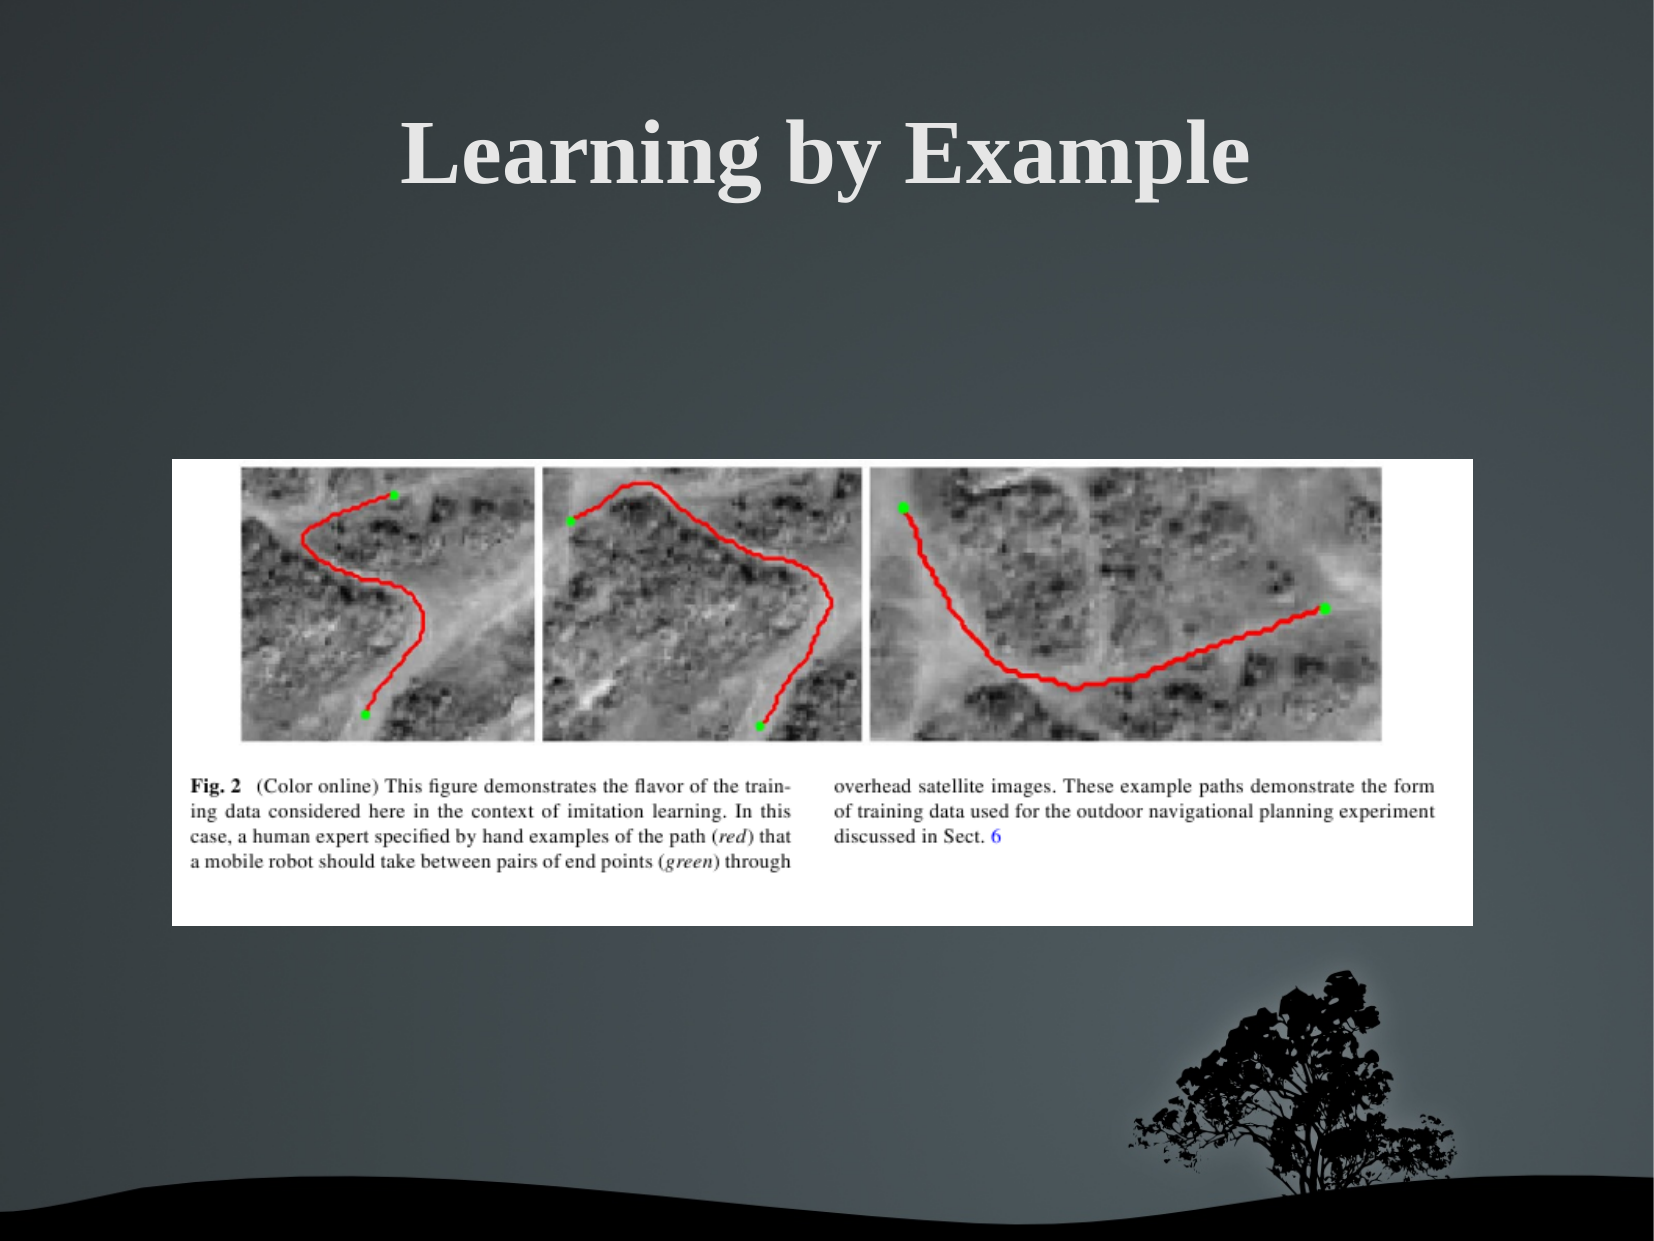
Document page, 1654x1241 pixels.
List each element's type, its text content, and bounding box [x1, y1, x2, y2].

picture [0, 0, 1654, 1241]
title Learning by Example [82, 49, 1571, 257]
